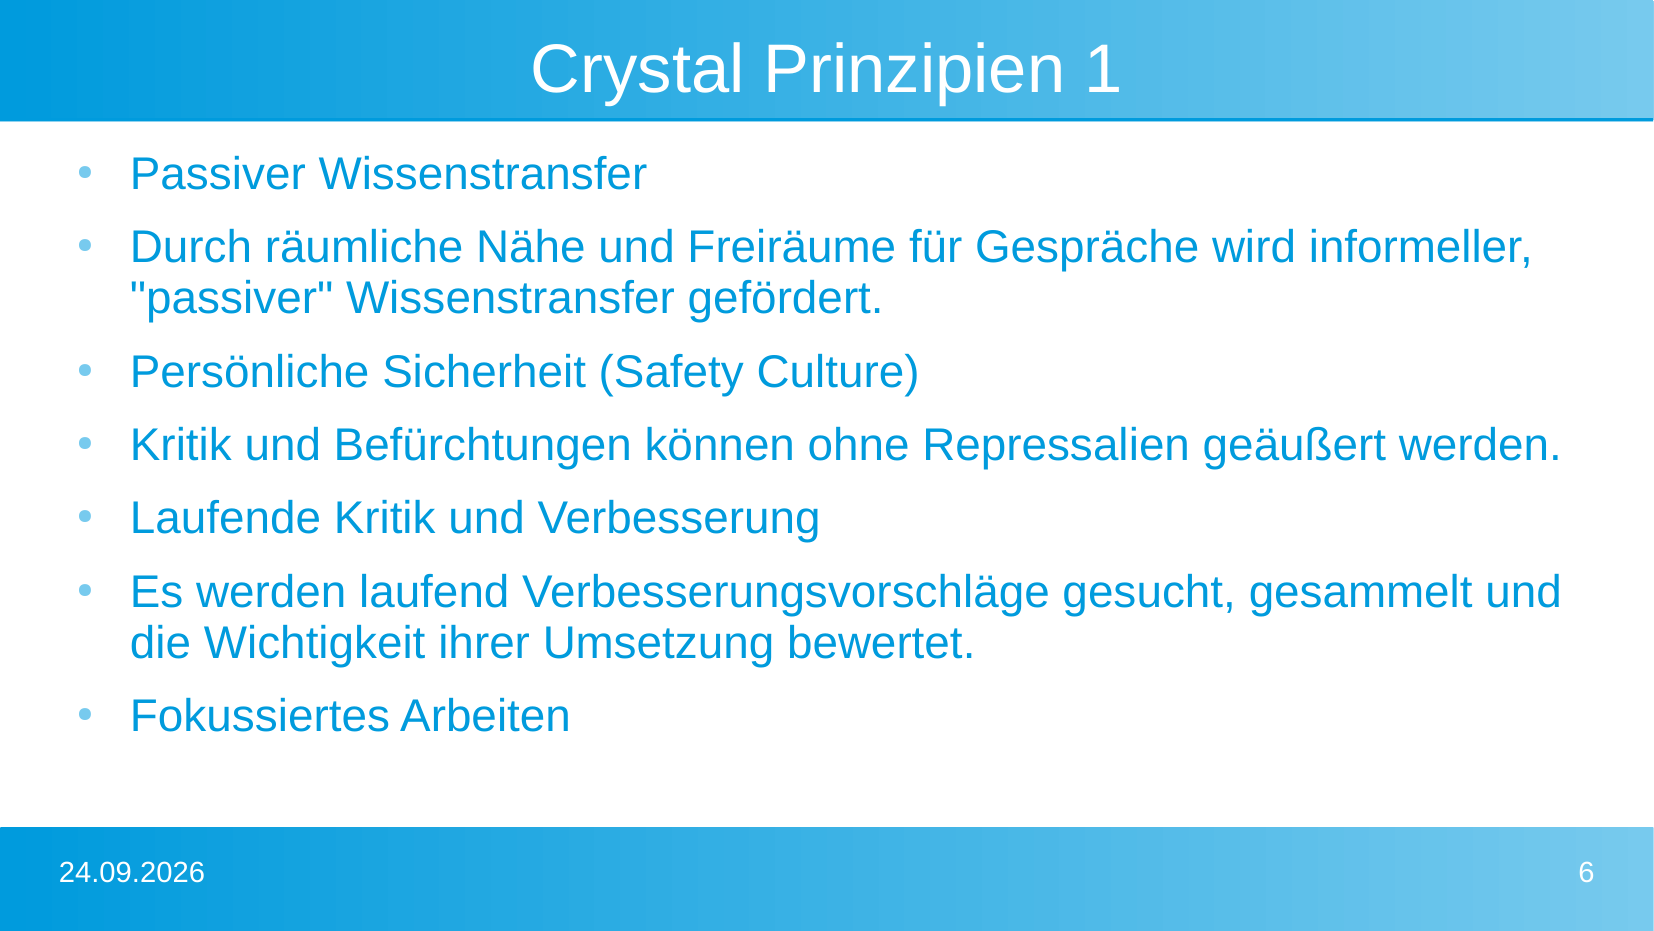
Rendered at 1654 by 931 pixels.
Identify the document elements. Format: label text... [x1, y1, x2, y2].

list Passiver Wissenstransfer Durch räumliche Nähe und Freiräume für Gespräche wird informeller, "passiver" Wissenstransfer gefördert. Persönliche Sicherheit (Safety Culture) Kritik und Befürchtungen können ohne Repressalien geäußert werden. Laufende Kritik und Verbesserung Es werden laufend Verbesserungsvorschläge gesucht, gesammelt und die Wichtigkeit ihrer Umsetzung bewertet. Fokussiertes Arbeiten [59, 147, 1595, 739]
title Crystal Prinzipien 1 [59, 29, 1595, 108]
